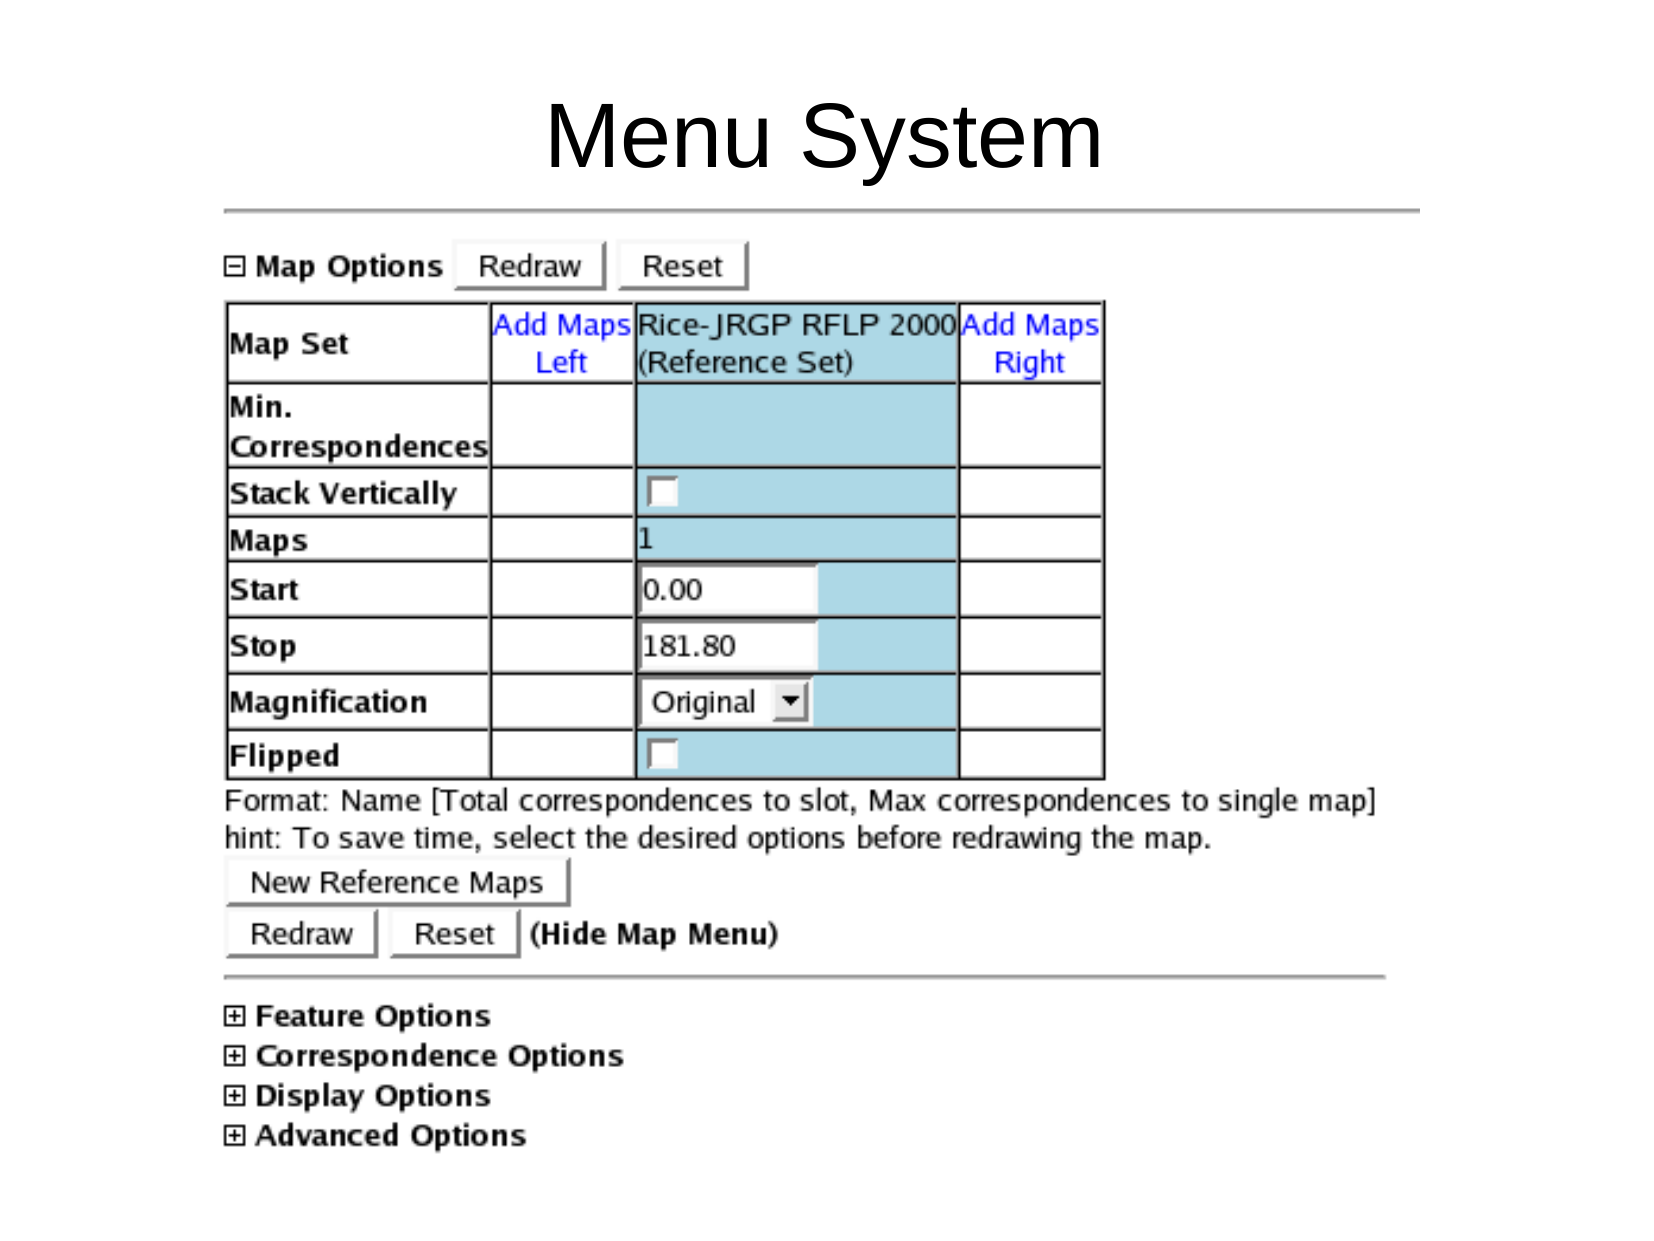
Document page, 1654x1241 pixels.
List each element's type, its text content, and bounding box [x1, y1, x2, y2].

picture [208, 200, 1420, 1170]
title Menu System [119, 32, 1532, 240]
